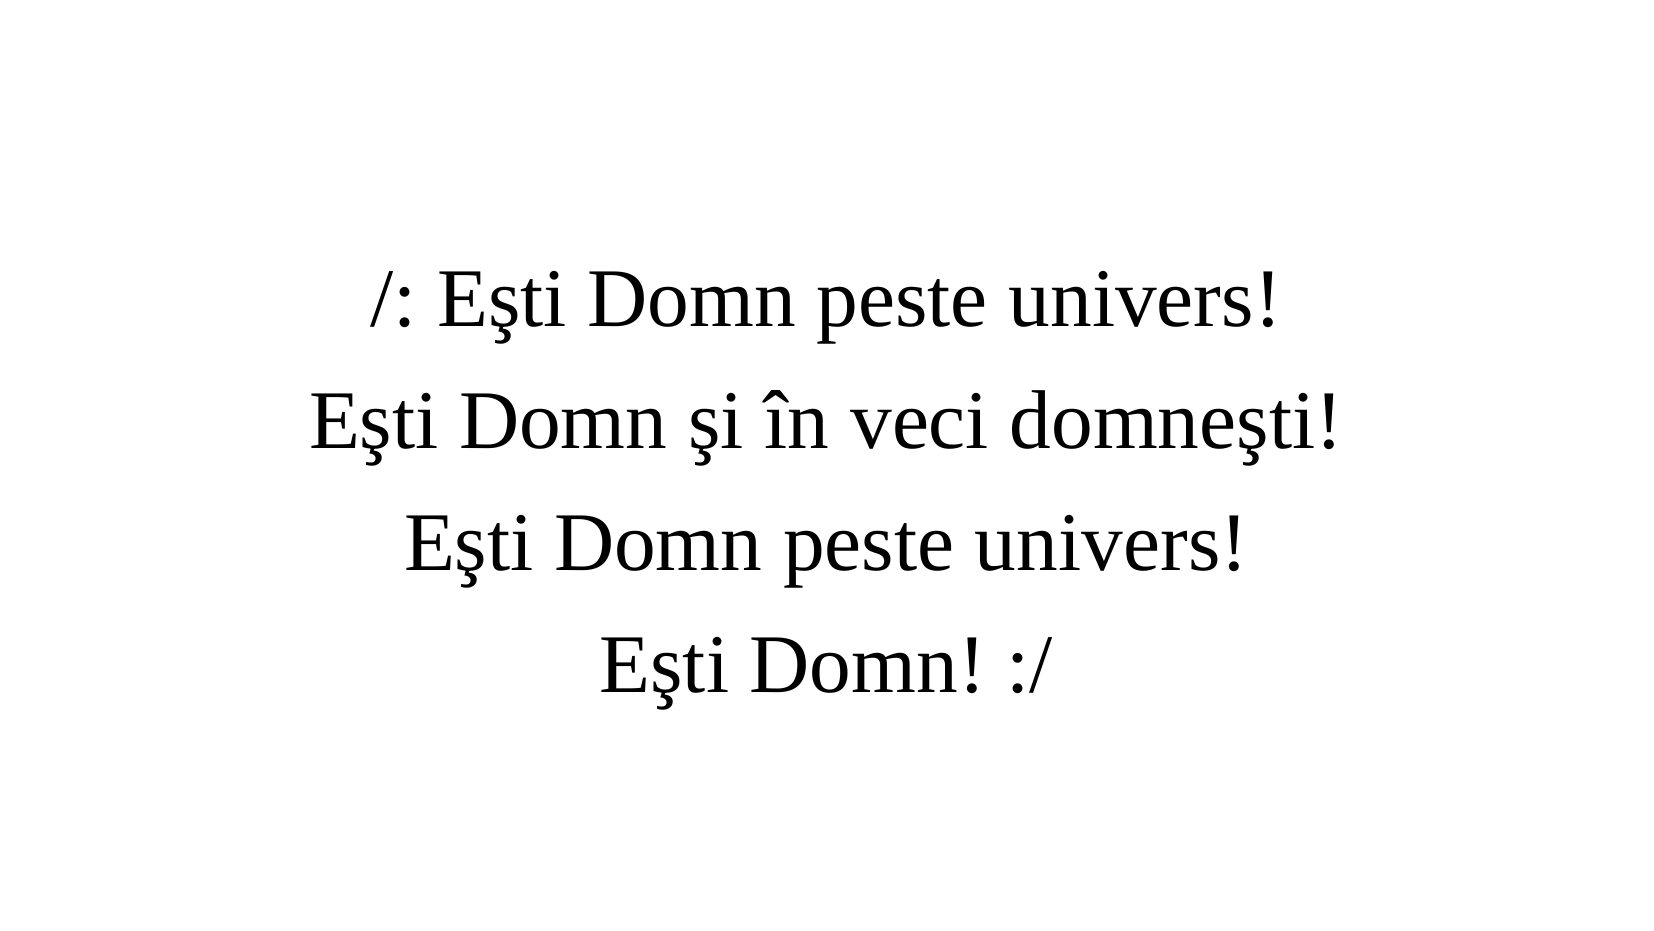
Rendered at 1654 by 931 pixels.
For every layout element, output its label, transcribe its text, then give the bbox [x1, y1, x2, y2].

subtitle /: Eşti Domn peste univers! Eşti Domn şi în veci domneşti! Eşti Domn peste univers! Eşti Domn! :/ [70, 239, 1583, 713]
